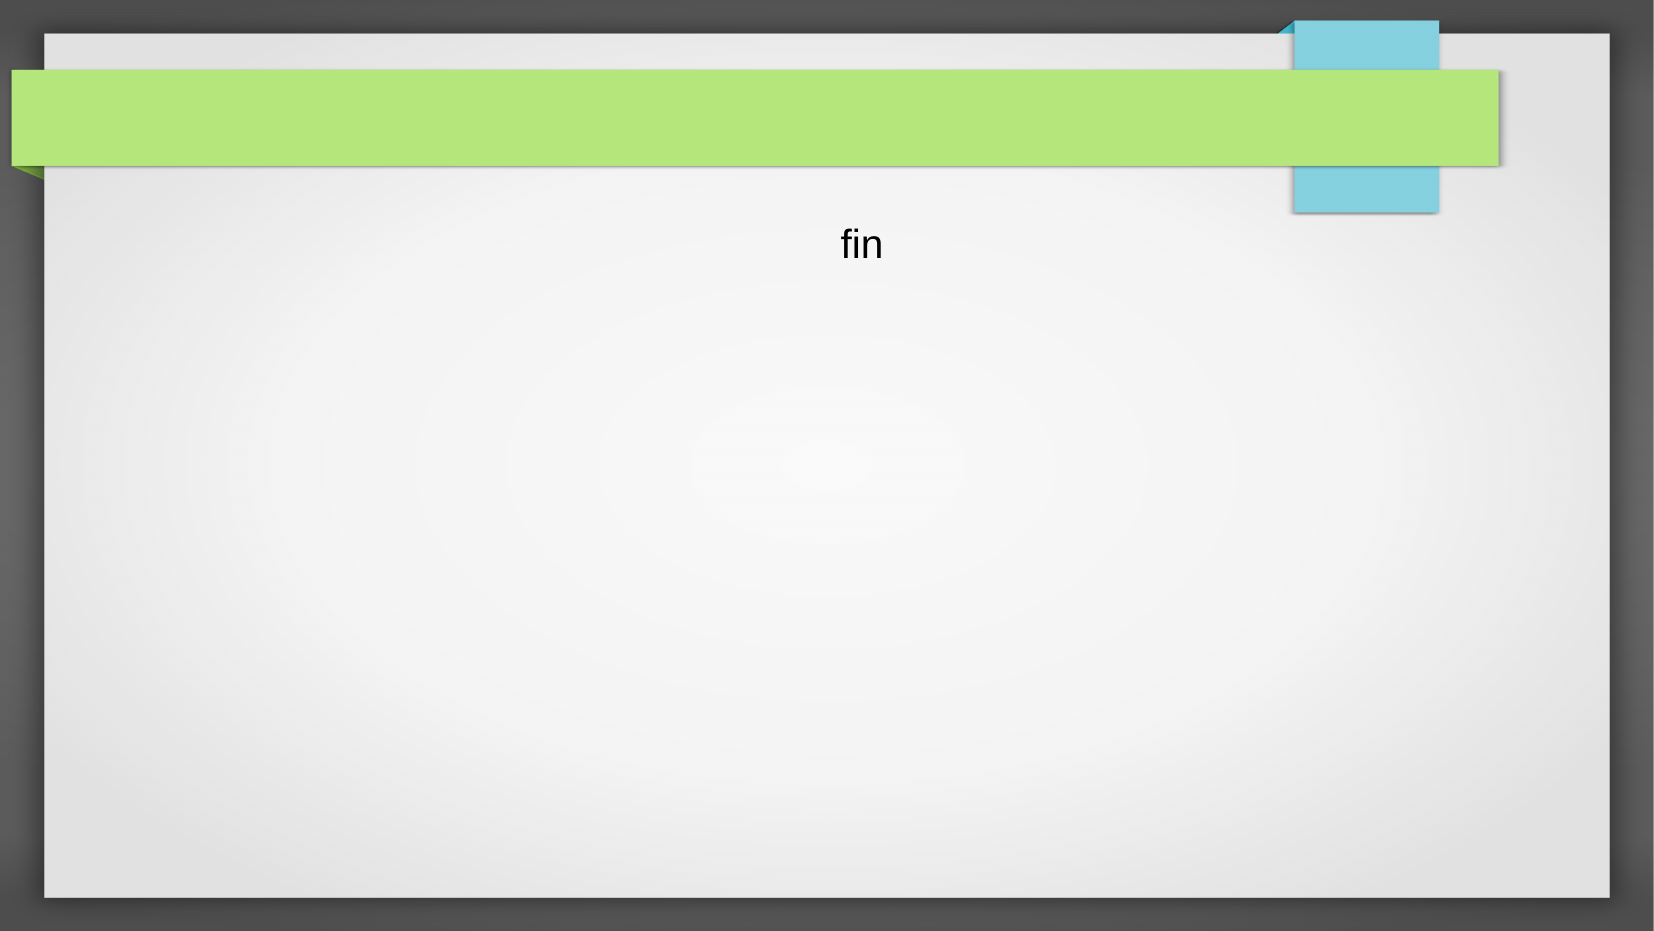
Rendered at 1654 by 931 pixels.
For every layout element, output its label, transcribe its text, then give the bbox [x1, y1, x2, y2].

list fin [82, 221, 1571, 761]
picture [0, 0, 1654, 931]
